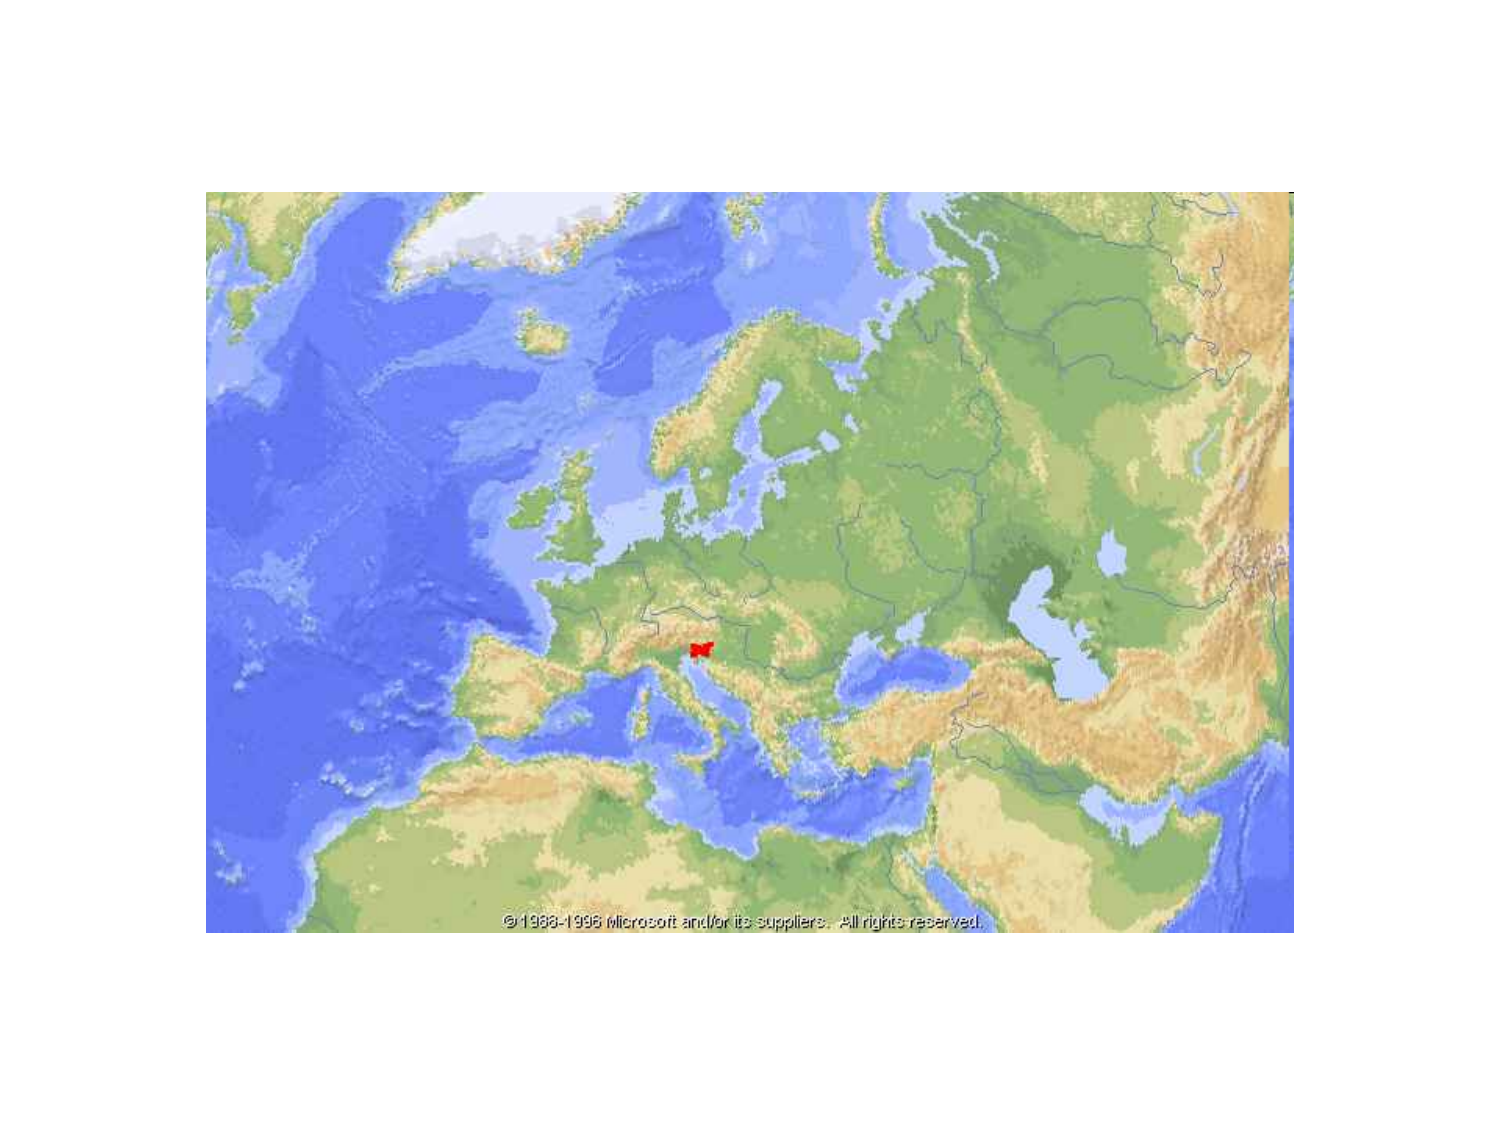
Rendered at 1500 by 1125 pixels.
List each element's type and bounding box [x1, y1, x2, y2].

picture [206, 192, 1294, 933]
